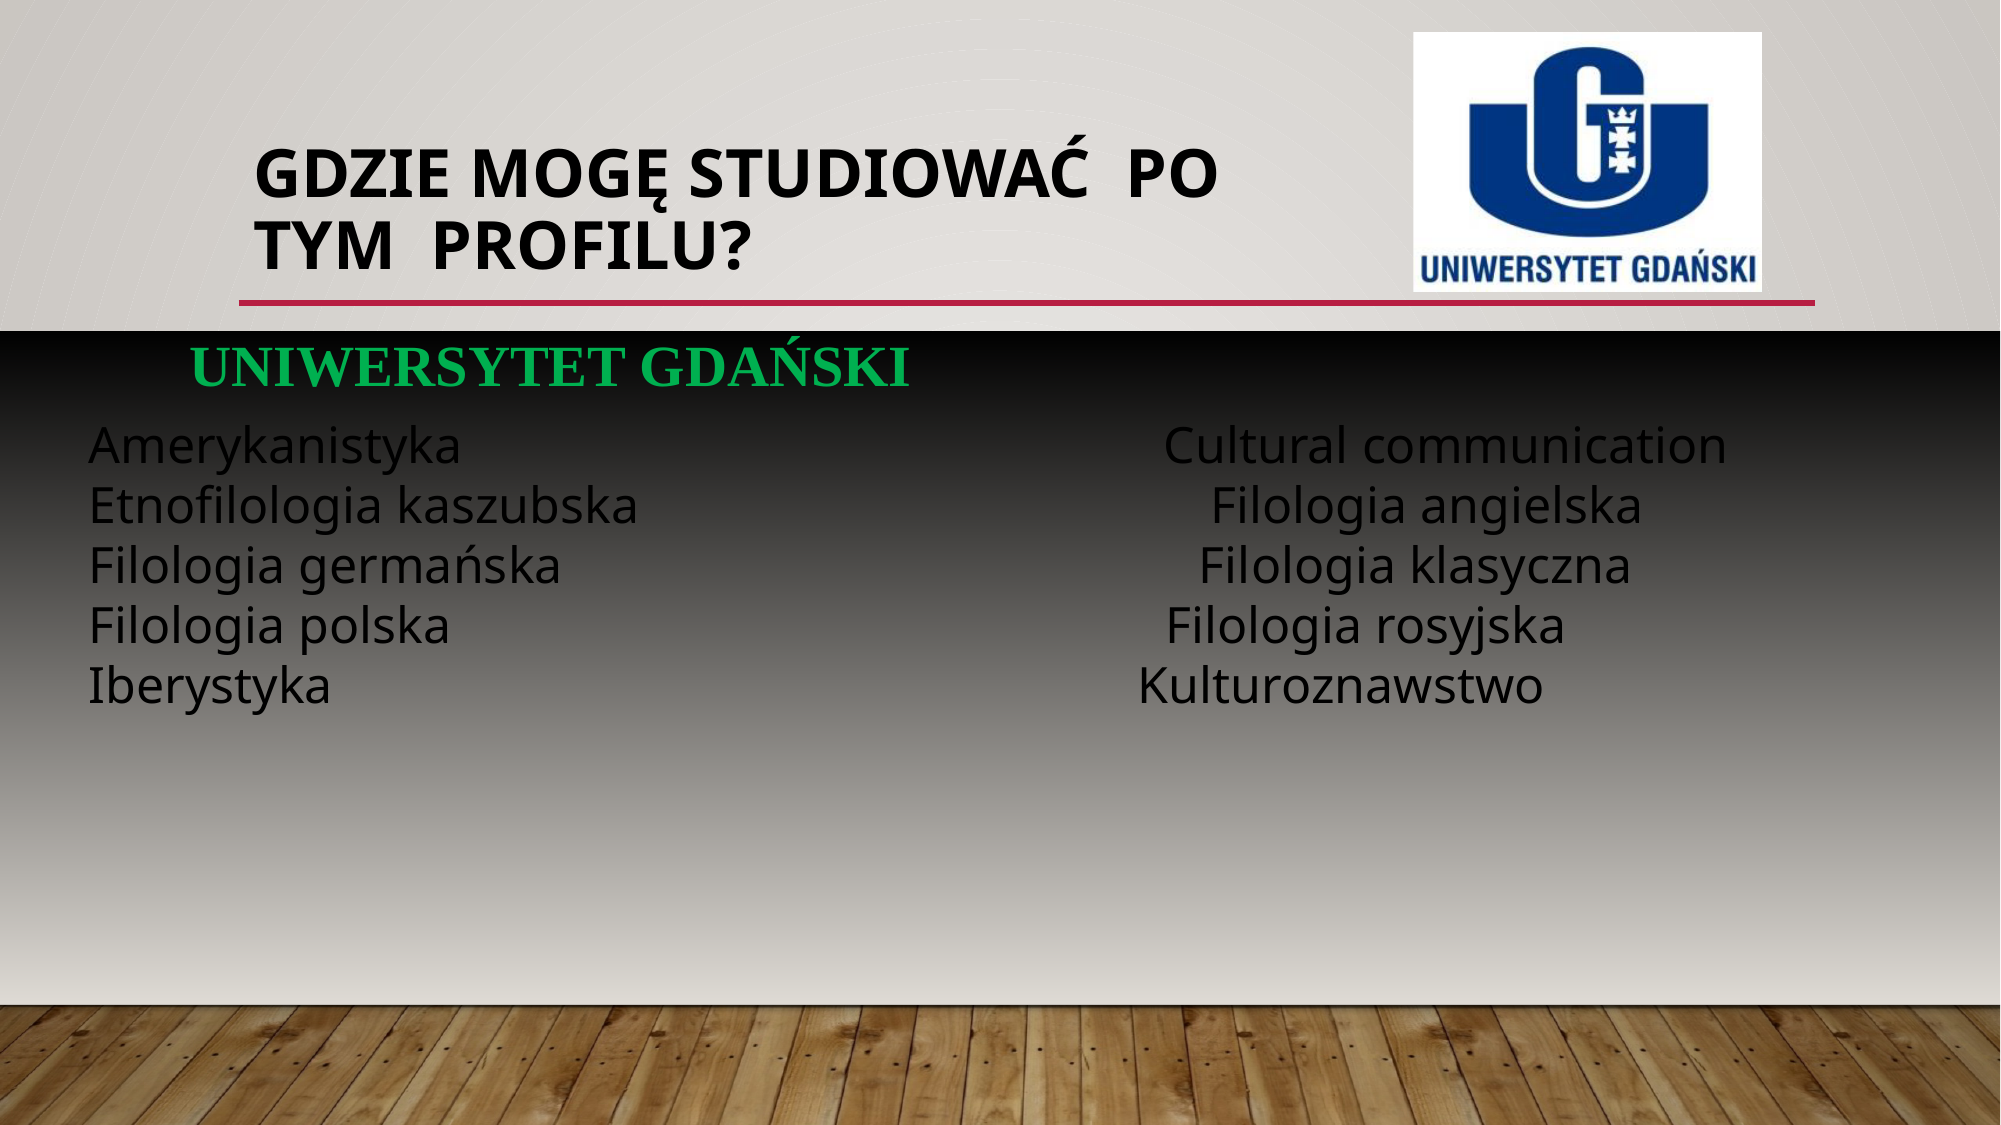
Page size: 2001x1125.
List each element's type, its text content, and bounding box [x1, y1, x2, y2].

picture [1413, 32, 1762, 292]
text_box Amerykanistyka Cultural communication Etnofilologia kaszubska Filologia angielska Filologia germańska Filologia klasyczna Filologia polska Filologia rosyjska Iberystyka Kulturoznawstwo [73, 406, 1886, 721]
text_box UNIWERSYTET GDAŃSKI [175, 320, 975, 405]
title Gdzie mogę studiować po tym profilu? [238, 131, 1814, 307]
